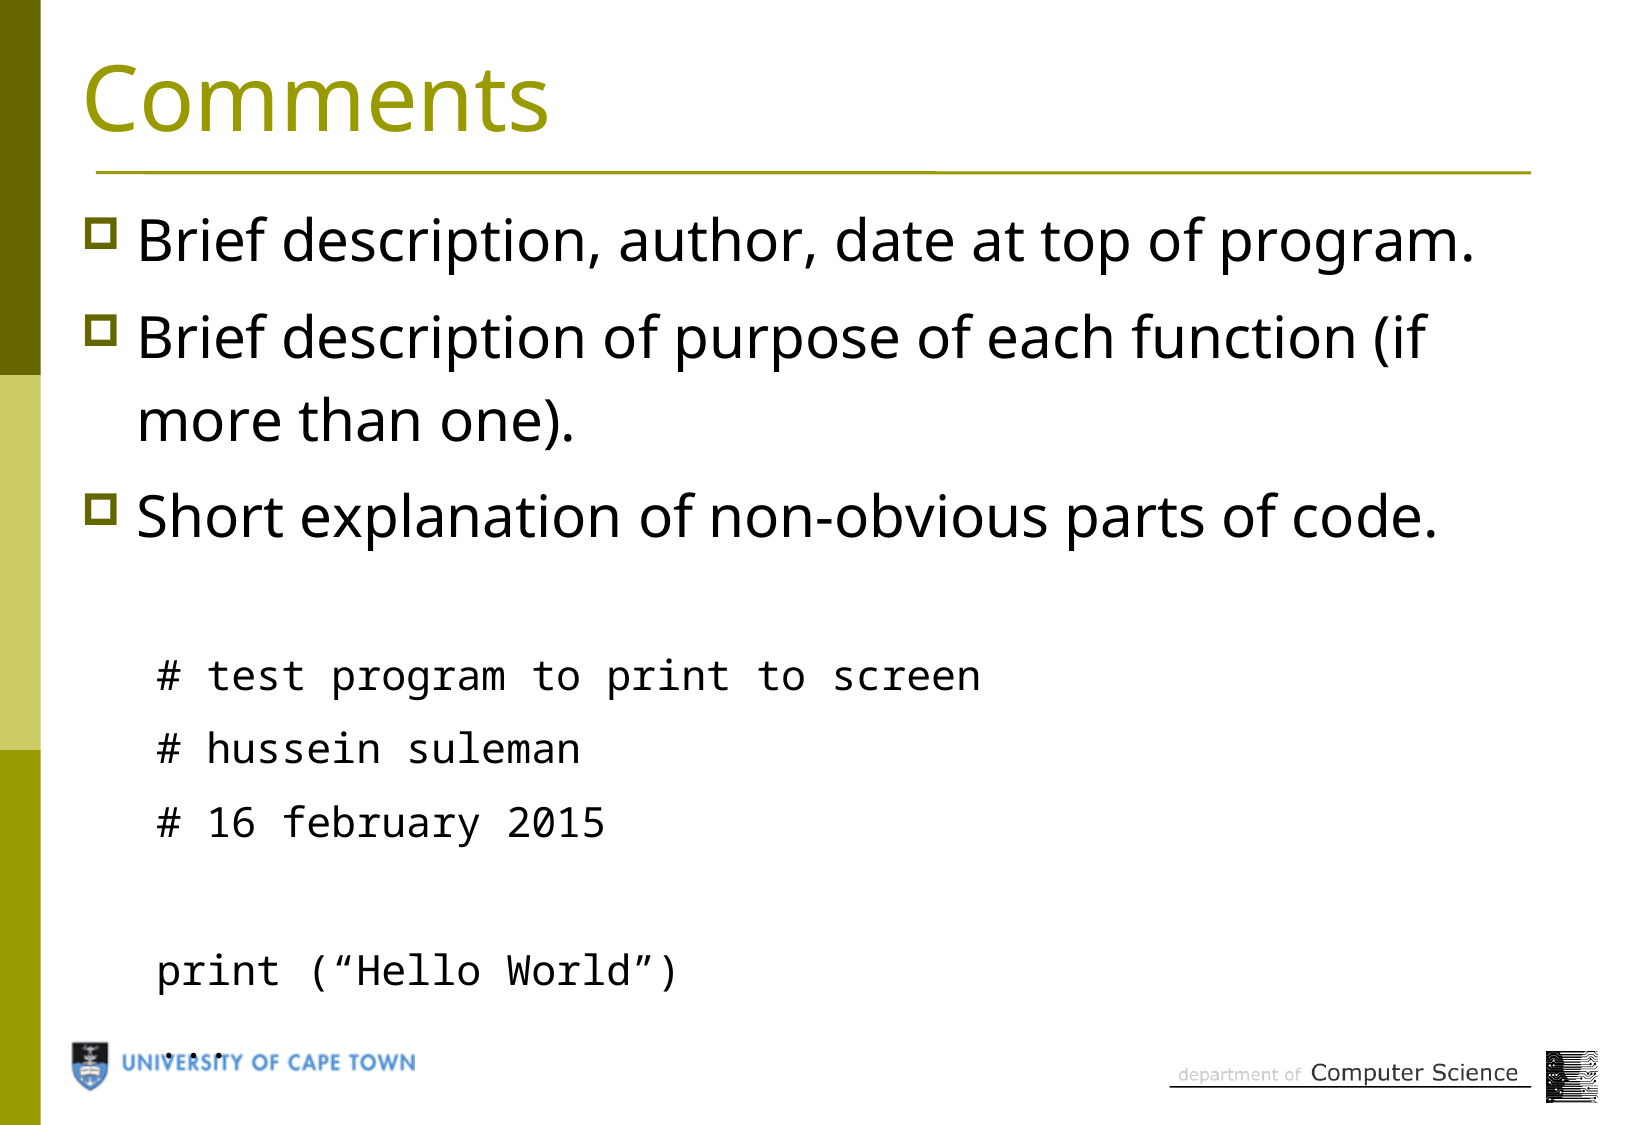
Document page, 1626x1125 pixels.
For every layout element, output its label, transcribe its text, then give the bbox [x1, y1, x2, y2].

list Brief description, author, date at top of program. Brief description of purpose of each function (if more than one). Short explanation of non-obvious parts of code. # test program to print to screen # hussein suleman # 16 february 2015 print (“Hello World”) ... [81, 196, 1543, 991]
picture [61, 1024, 415, 1103]
picture [1169, 1043, 1532, 1091]
title Comments [81, 29, 1543, 172]
picture [1546, 1051, 1598, 1103]
